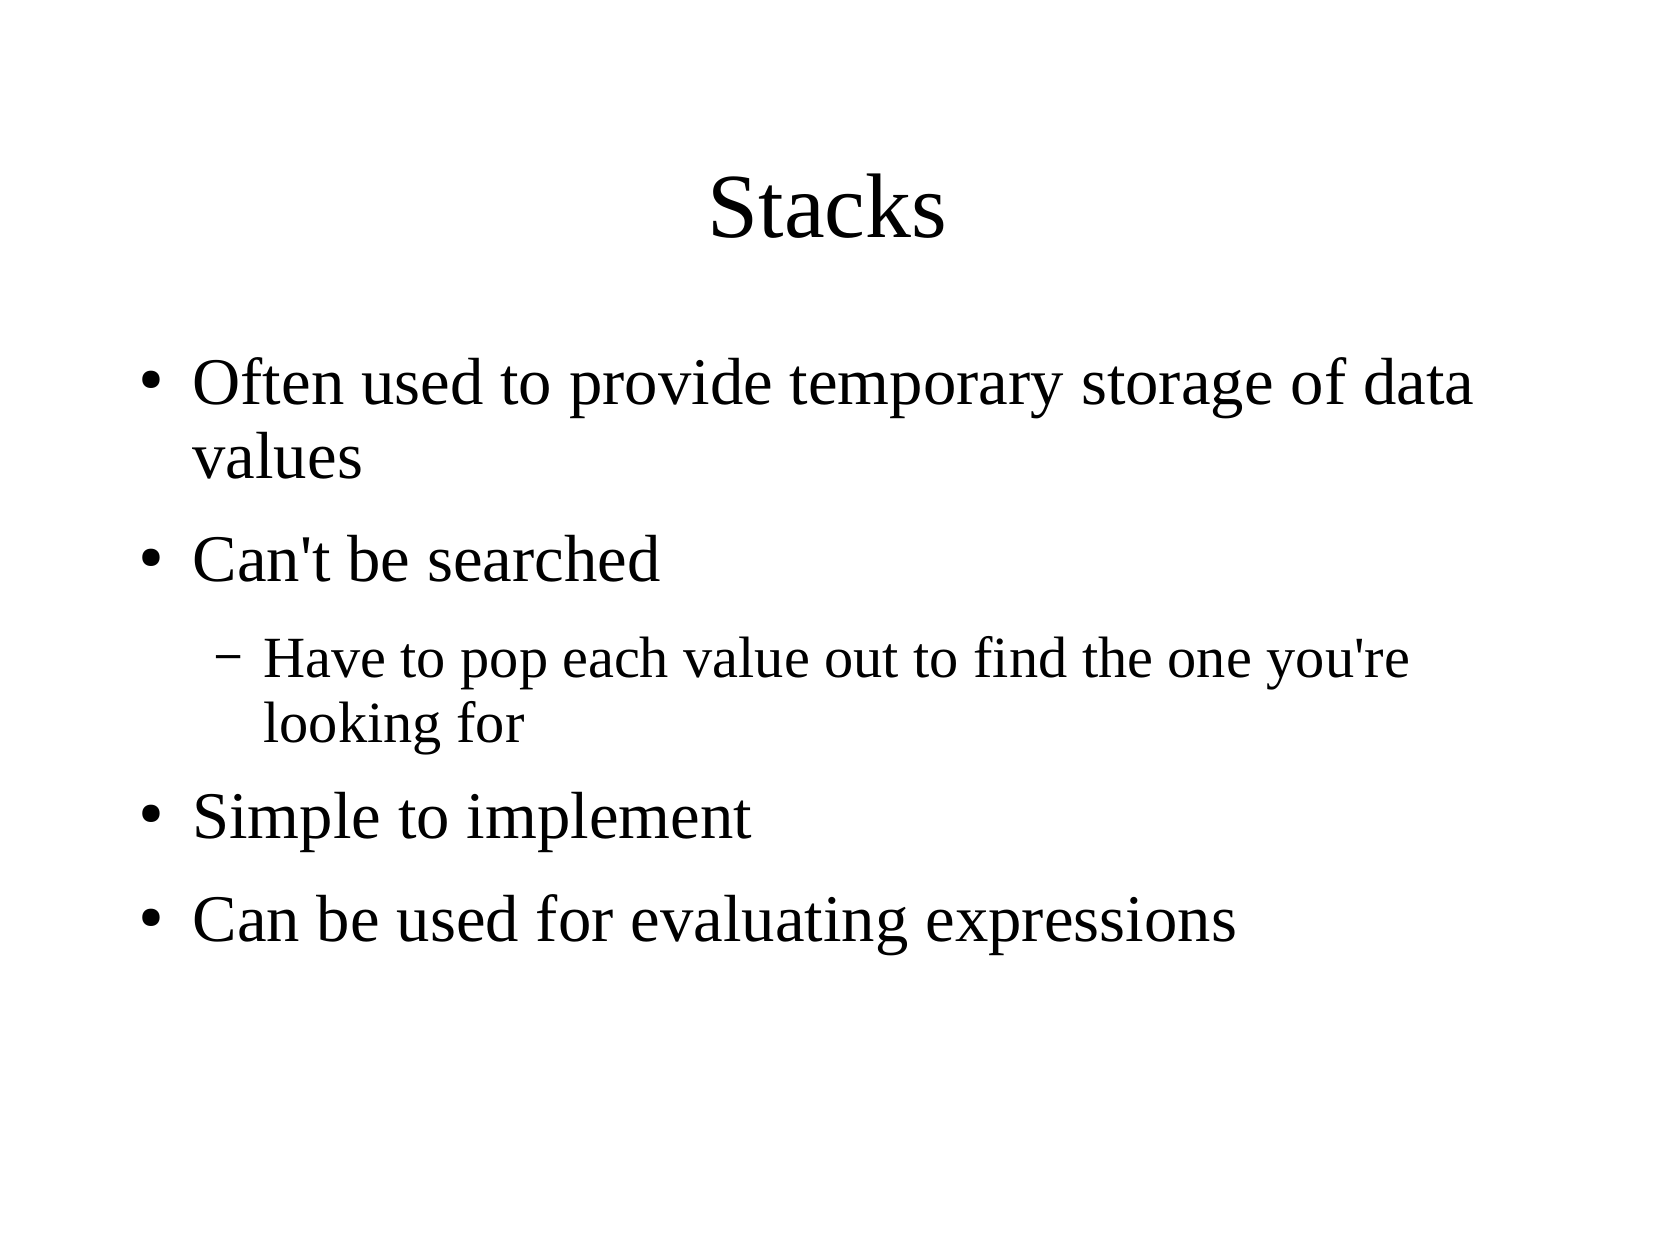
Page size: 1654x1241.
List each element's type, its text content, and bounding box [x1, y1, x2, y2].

title Stacks [121, 102, 1534, 311]
list Often used to provide temporary storage of data values Can't be searched Have to pop each value out to find the one you're looking for Simple to implement Can be used for evaluating expressions [121, 344, 1534, 1127]
